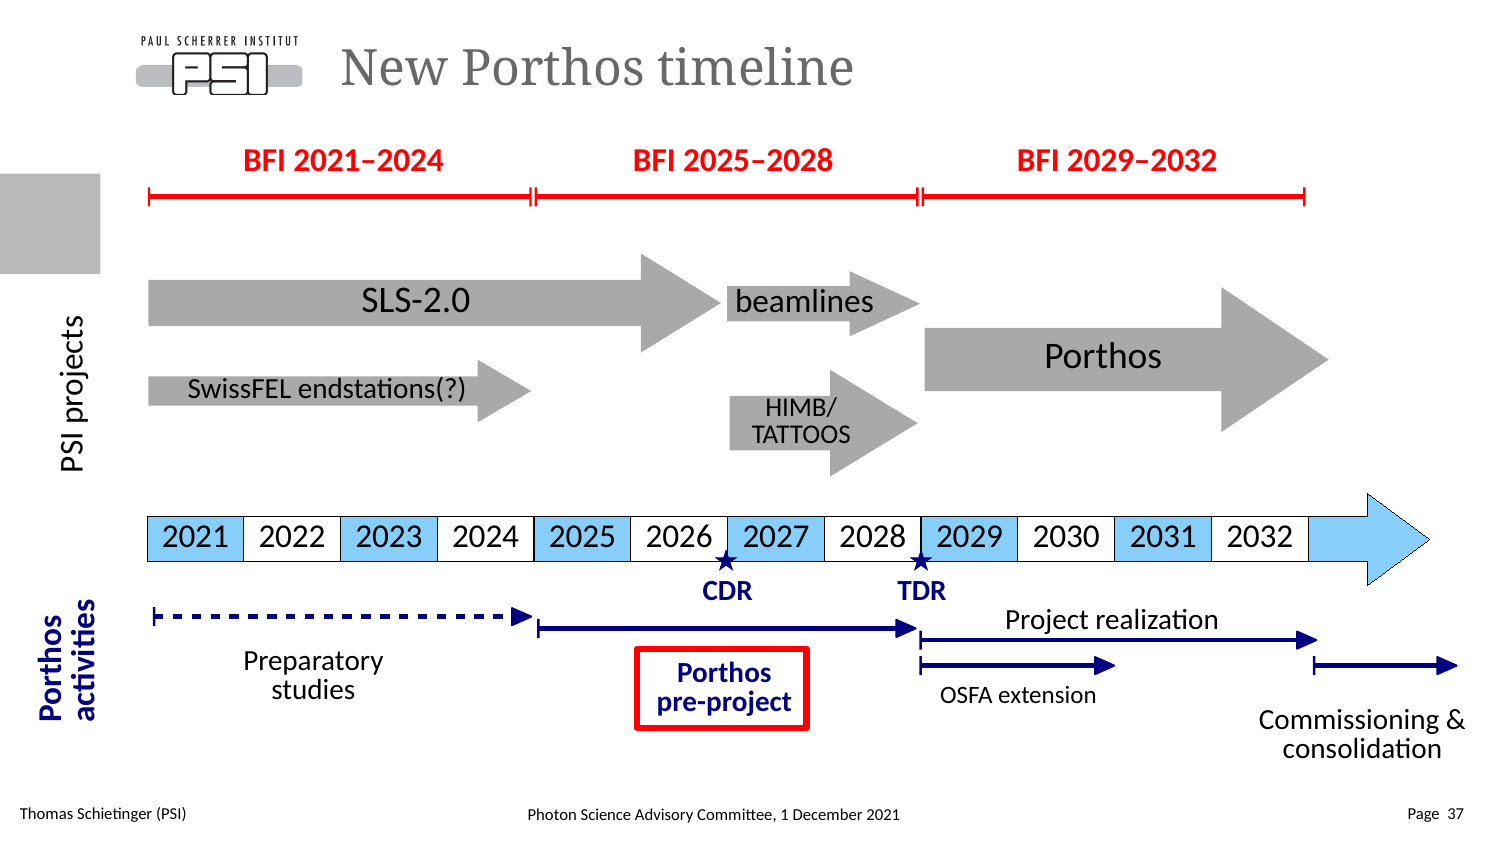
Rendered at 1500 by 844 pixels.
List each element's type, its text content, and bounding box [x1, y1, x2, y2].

text_box 2032 [1211, 516, 1309, 562]
text_box 2031 [1114, 516, 1211, 562]
text_box Porthos [924, 287, 1329, 433]
text_box CDR [687, 570, 768, 616]
text_box  [893, 544, 950, 570]
text_box 2025 [534, 516, 630, 562]
text_box 2028 [824, 516, 921, 562]
text_box [1309, 493, 1430, 586]
text_box HIMB/ TATTOOS [729, 369, 918, 477]
text_box Preparatory studies [228, 640, 399, 715]
text_box 2029 [921, 516, 1017, 562]
text_box BFI 2021–2024 [228, 138, 467, 187]
text_box  [698, 544, 755, 586]
text_box 2027 [727, 516, 824, 562]
text_box SLS-2.0 [148, 253, 721, 353]
text_box 2026 [630, 516, 727, 562]
text_box BFI 2029–2032 [1002, 138, 1233, 187]
text_box SwissFEL endstations(?) [148, 359, 532, 423]
text_box 2023 [340, 516, 437, 562]
text_box Porthos pre-project [641, 652, 803, 725]
text_box OSFA extension [925, 676, 1113, 717]
text_box Porthos activities [28, 584, 111, 738]
text_box TDR [882, 570, 962, 616]
text_box 2022 [243, 516, 340, 562]
text_box beamlines [727, 271, 921, 337]
text_box 2021 [147, 516, 243, 562]
text_box 2030 [1017, 516, 1114, 562]
text_box Commissioning & consolidation [1244, 699, 1481, 774]
text_box 2024 [437, 516, 534, 562]
text_box BFI 2025–2028 [618, 138, 849, 187]
text_box Project realization [990, 600, 1238, 638]
text_box PSI projects [50, 301, 99, 488]
title New Porthos timeline [340, 35, 1442, 98]
text_box 2026 [699, 535, 708, 544]
